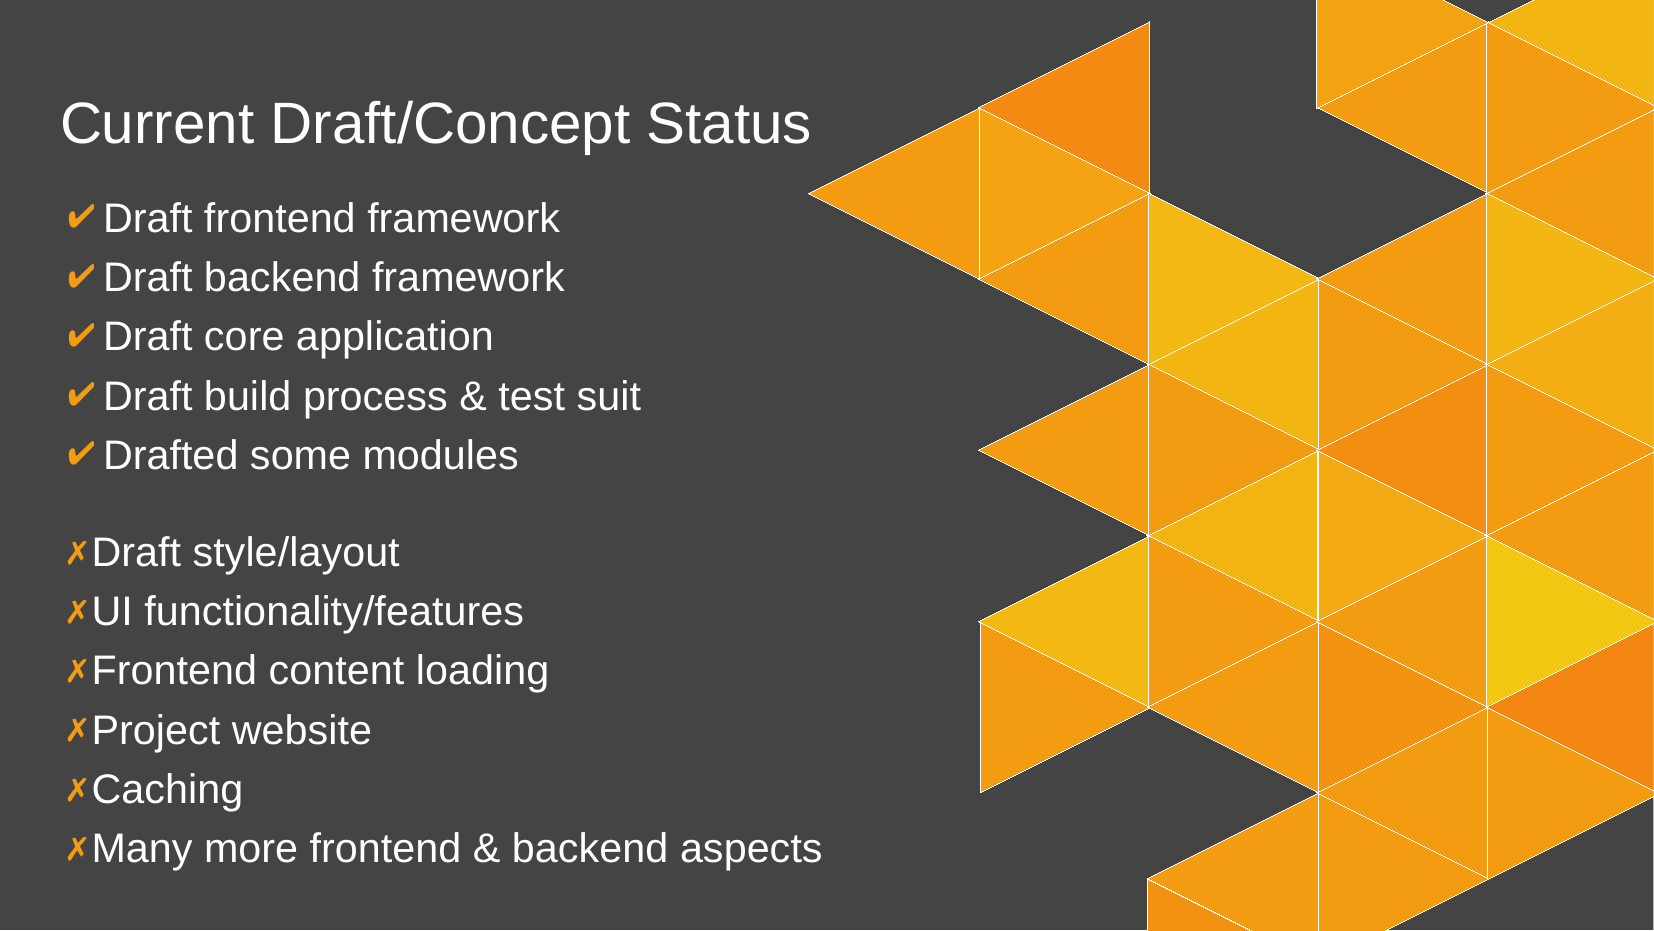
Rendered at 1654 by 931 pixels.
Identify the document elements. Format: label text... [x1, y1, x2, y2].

list Draft frontend framework Draft backend framework Draft core application Draft build process & test suit Drafted some modules Draft style/layout UI functionality/features Frontend content loading Project website Caching Many more frontend & backend aspects [60, 195, 841, 897]
list Current Draft/Concept Status [60, 90, 826, 166]
text_box [808, 0, 1654, 931]
